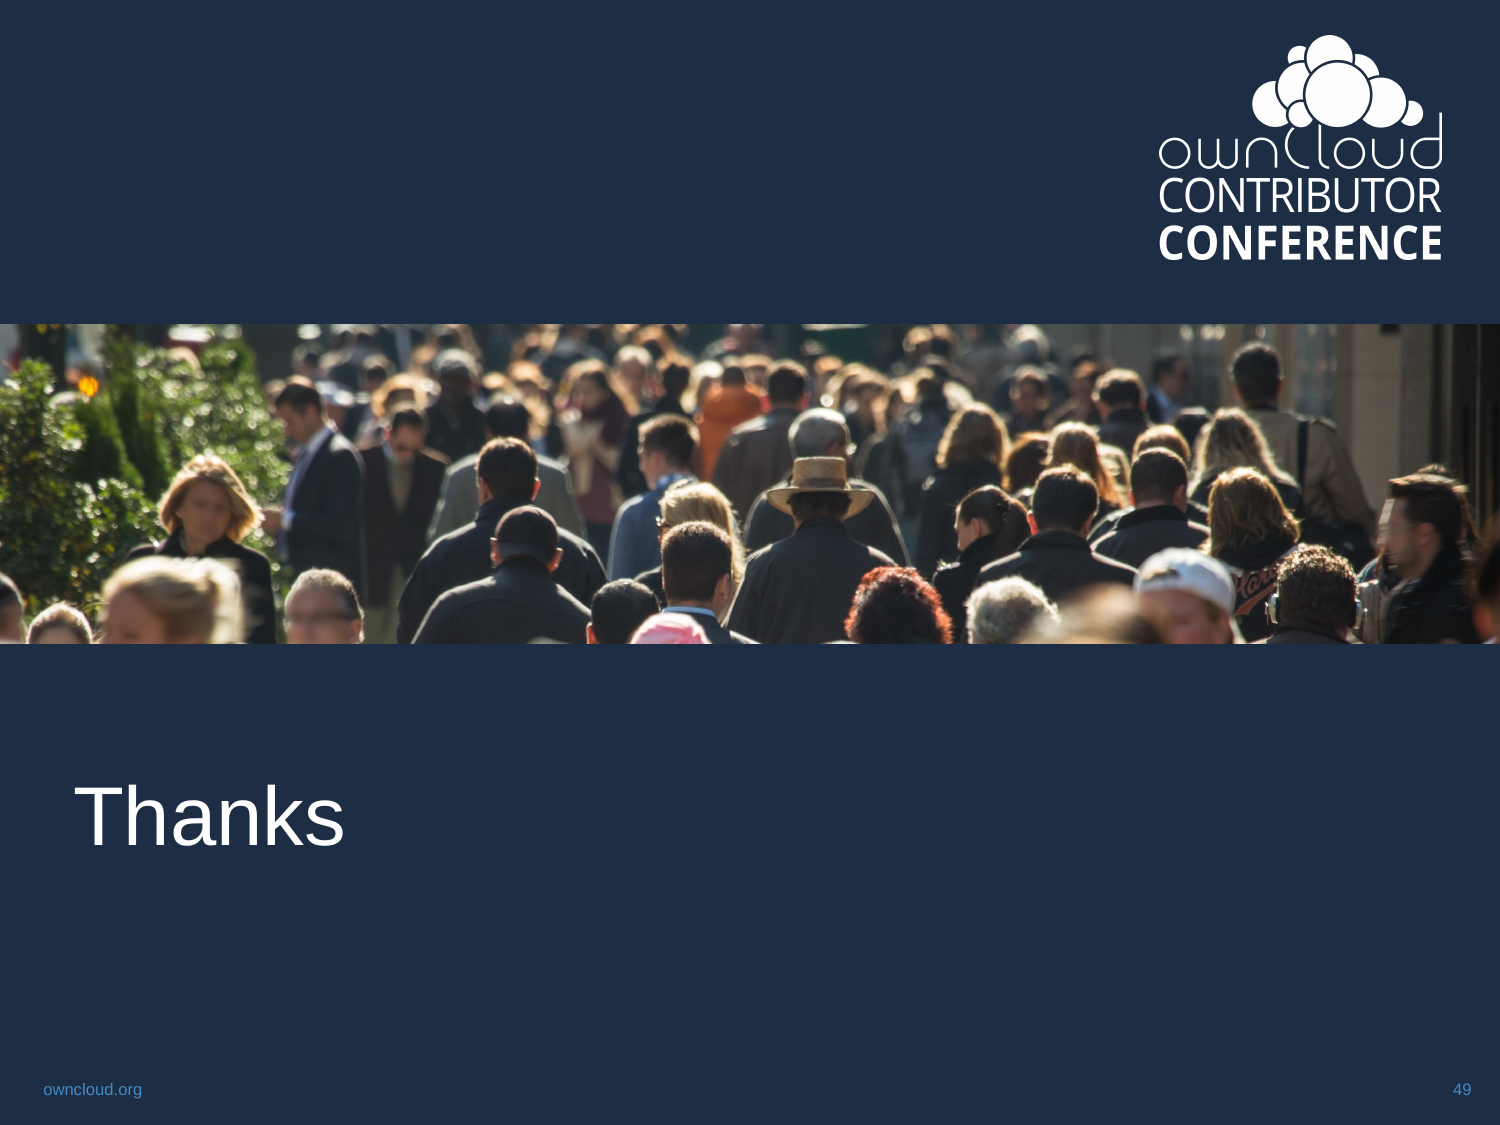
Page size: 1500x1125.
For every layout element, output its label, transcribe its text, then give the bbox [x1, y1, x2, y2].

picture [0, 324, 1500, 644]
picture [1159, 35, 1442, 260]
title Thanks [58, 754, 1427, 942]
